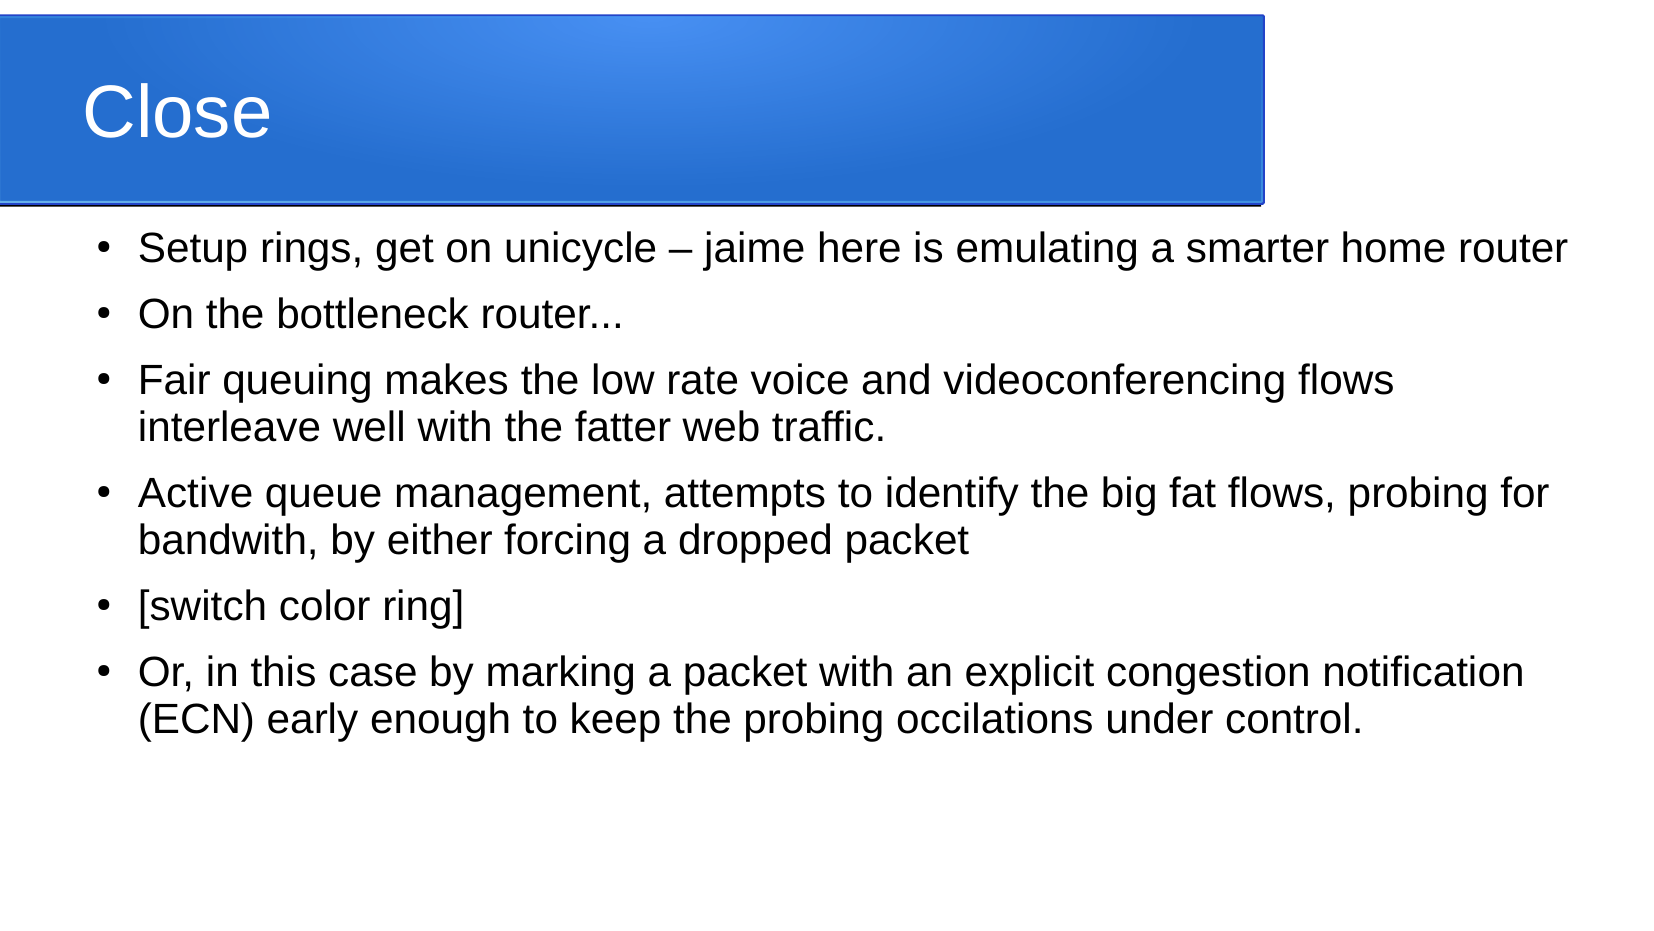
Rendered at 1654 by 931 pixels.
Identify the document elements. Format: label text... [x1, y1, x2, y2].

title Close [82, 35, 1235, 189]
list Setup rings, get on unicycle – jaime here is emulating a smarter home router On the bottleneck router... Fair queuing makes the low rate voice and videoconferencing flows interleave well with the fatter web traffic. Active queue management, attempts to identify the big fat flows, probing for bandwith, by either forcing a dropped packet [switch color ring] Or, in this case by marking a packet with an explicit congestion notification (ECN) early enough to keep the probing occilations under control. [82, 224, 1571, 764]
